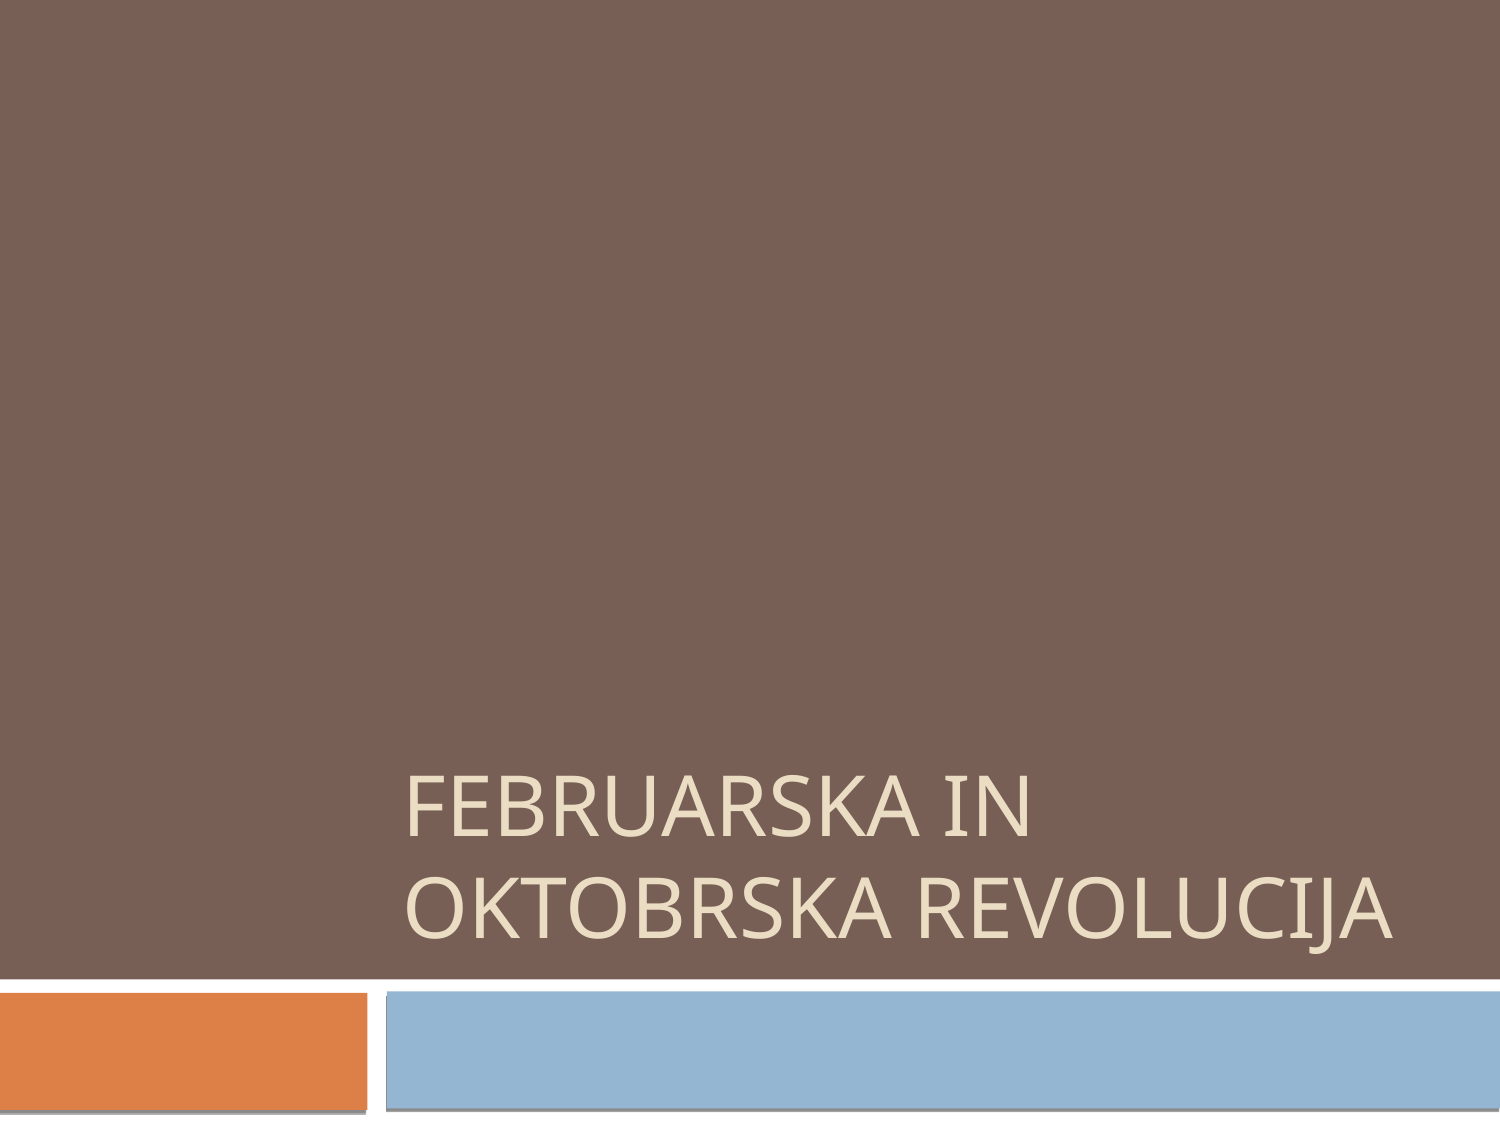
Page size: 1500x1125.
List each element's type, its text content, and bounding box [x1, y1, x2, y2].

title Februarska in oktobrska revolucija [387, 662, 1450, 963]
